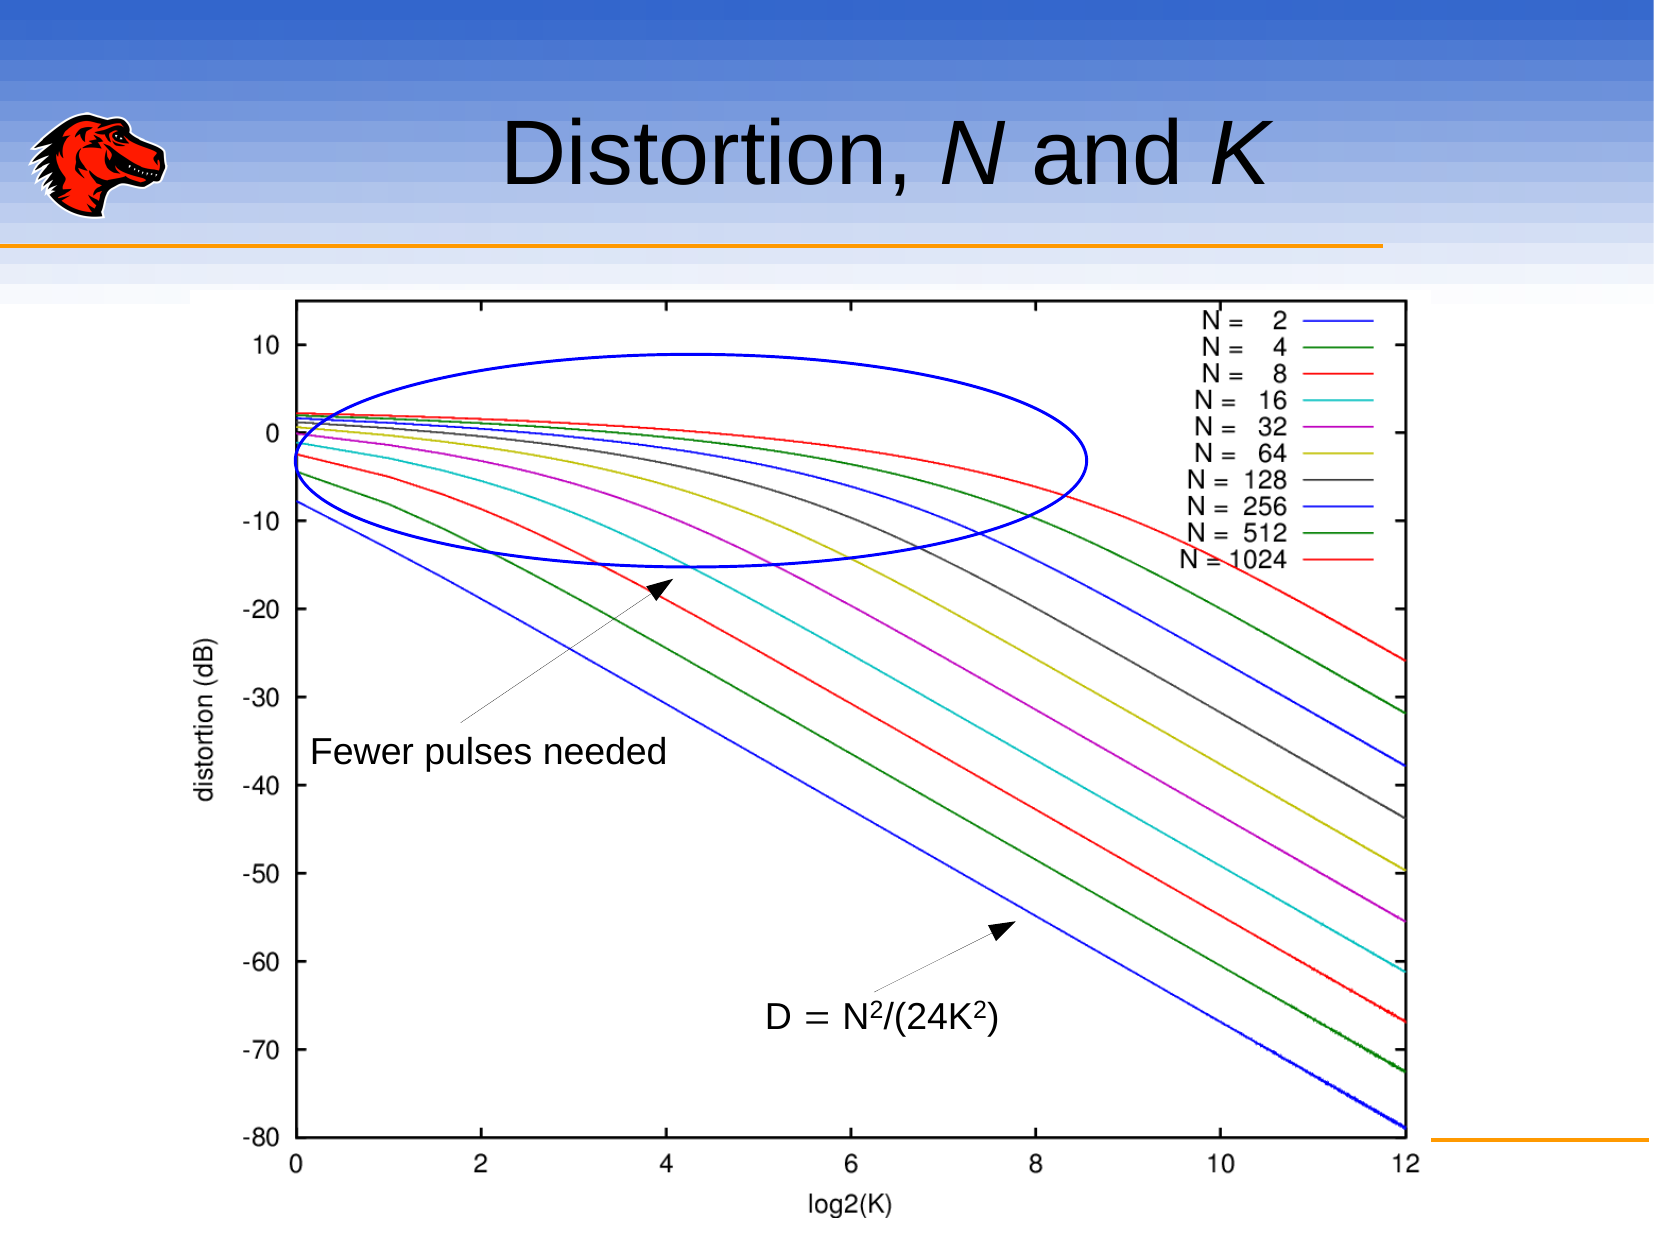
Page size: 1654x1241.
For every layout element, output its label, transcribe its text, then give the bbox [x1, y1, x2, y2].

text_box Fewer pulses needed [295, 722, 682, 780]
picture [0, 0, 1654, 1241]
text_box D = N2/(24K2) [750, 988, 1015, 1046]
title Distortion, N and K [141, 49, 1630, 257]
